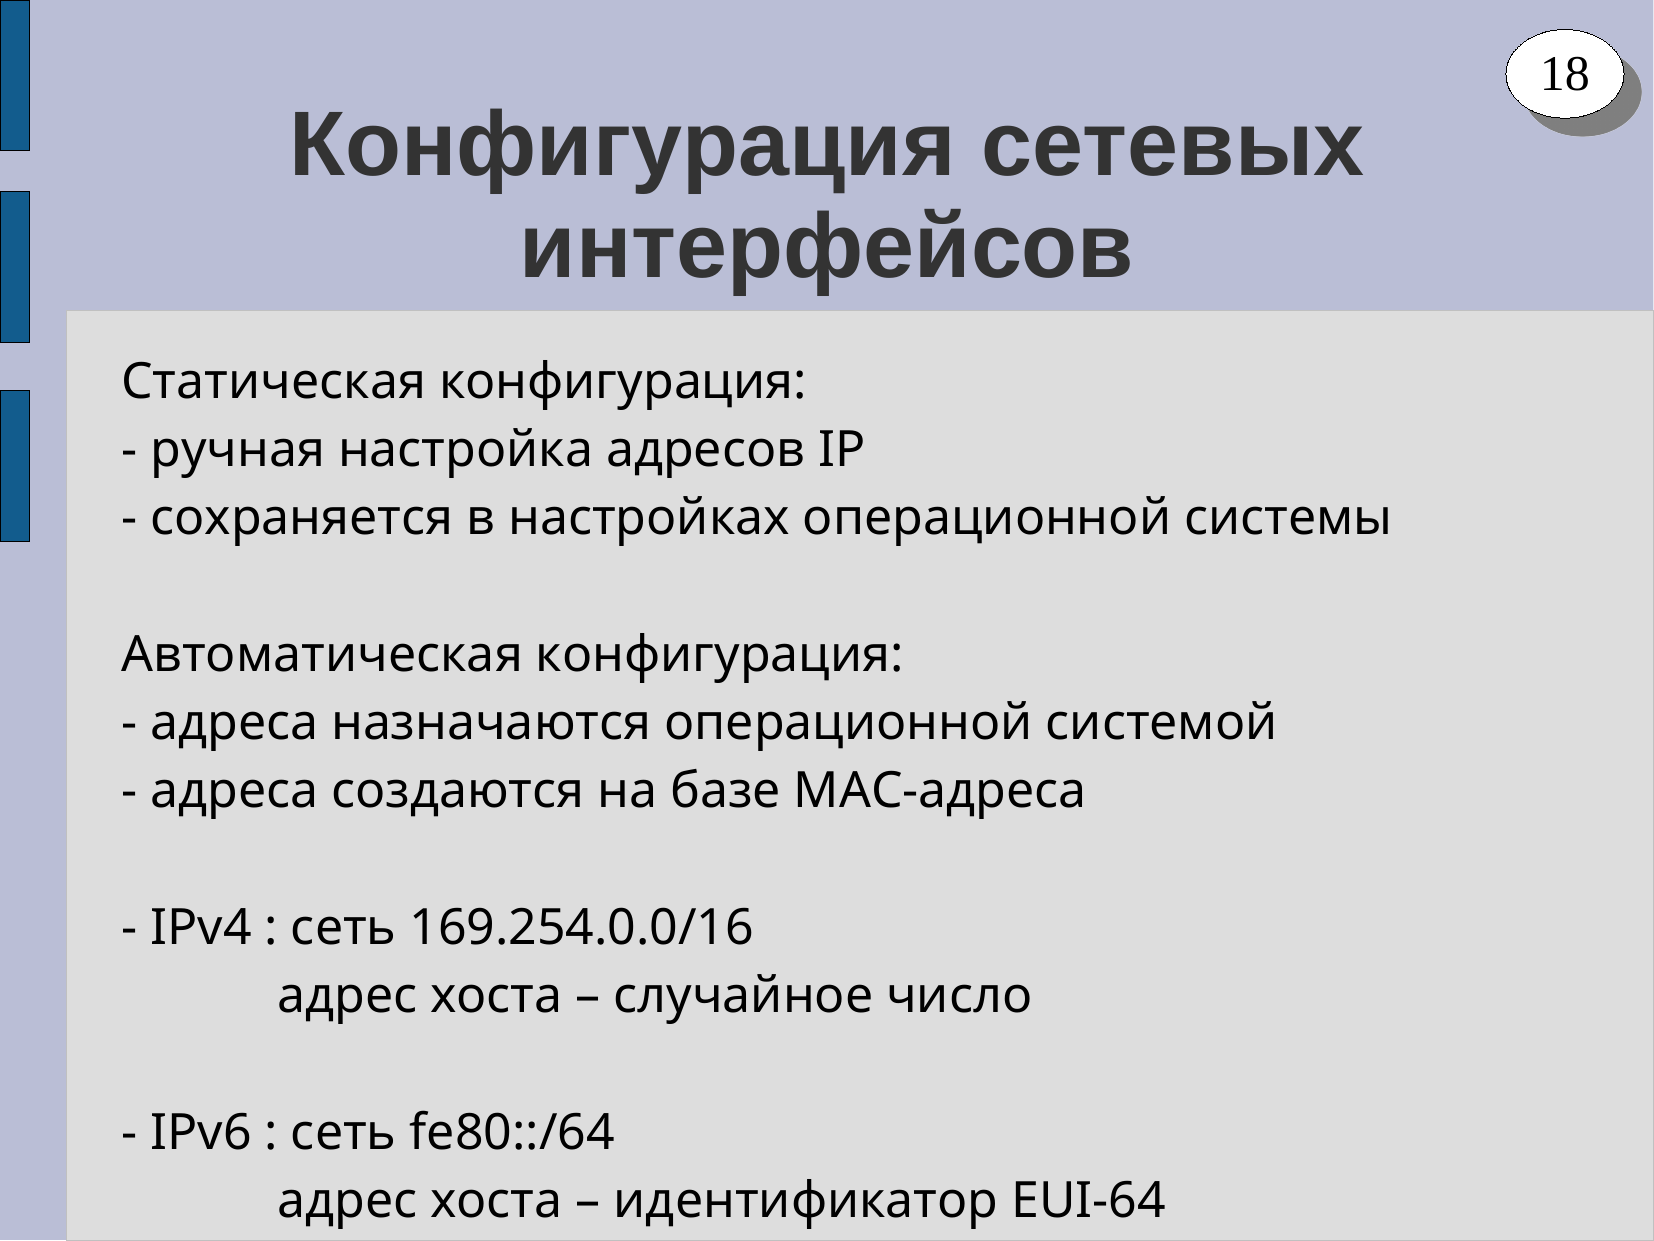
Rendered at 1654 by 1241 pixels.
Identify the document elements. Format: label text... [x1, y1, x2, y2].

subtitle Статическая конфигурация: - ручная настройка адресов IP - сохраняется в настройках операционной системы Автоматическая конфигурация: - адреса назначаются операционной системой - адреса создаются на базе MAC-адреса - IPv4 : сеть 169.254.0.0/16 адрес хоста – случайное число - IPv6 : сеть fe80::/64 адрес хоста – идентификатор EUI-64 [121, 344, 1534, 1164]
title Конфигурация сетевых интерфейсов [121, 91, 1534, 299]
text_box 18 [1505, 29, 1625, 119]
